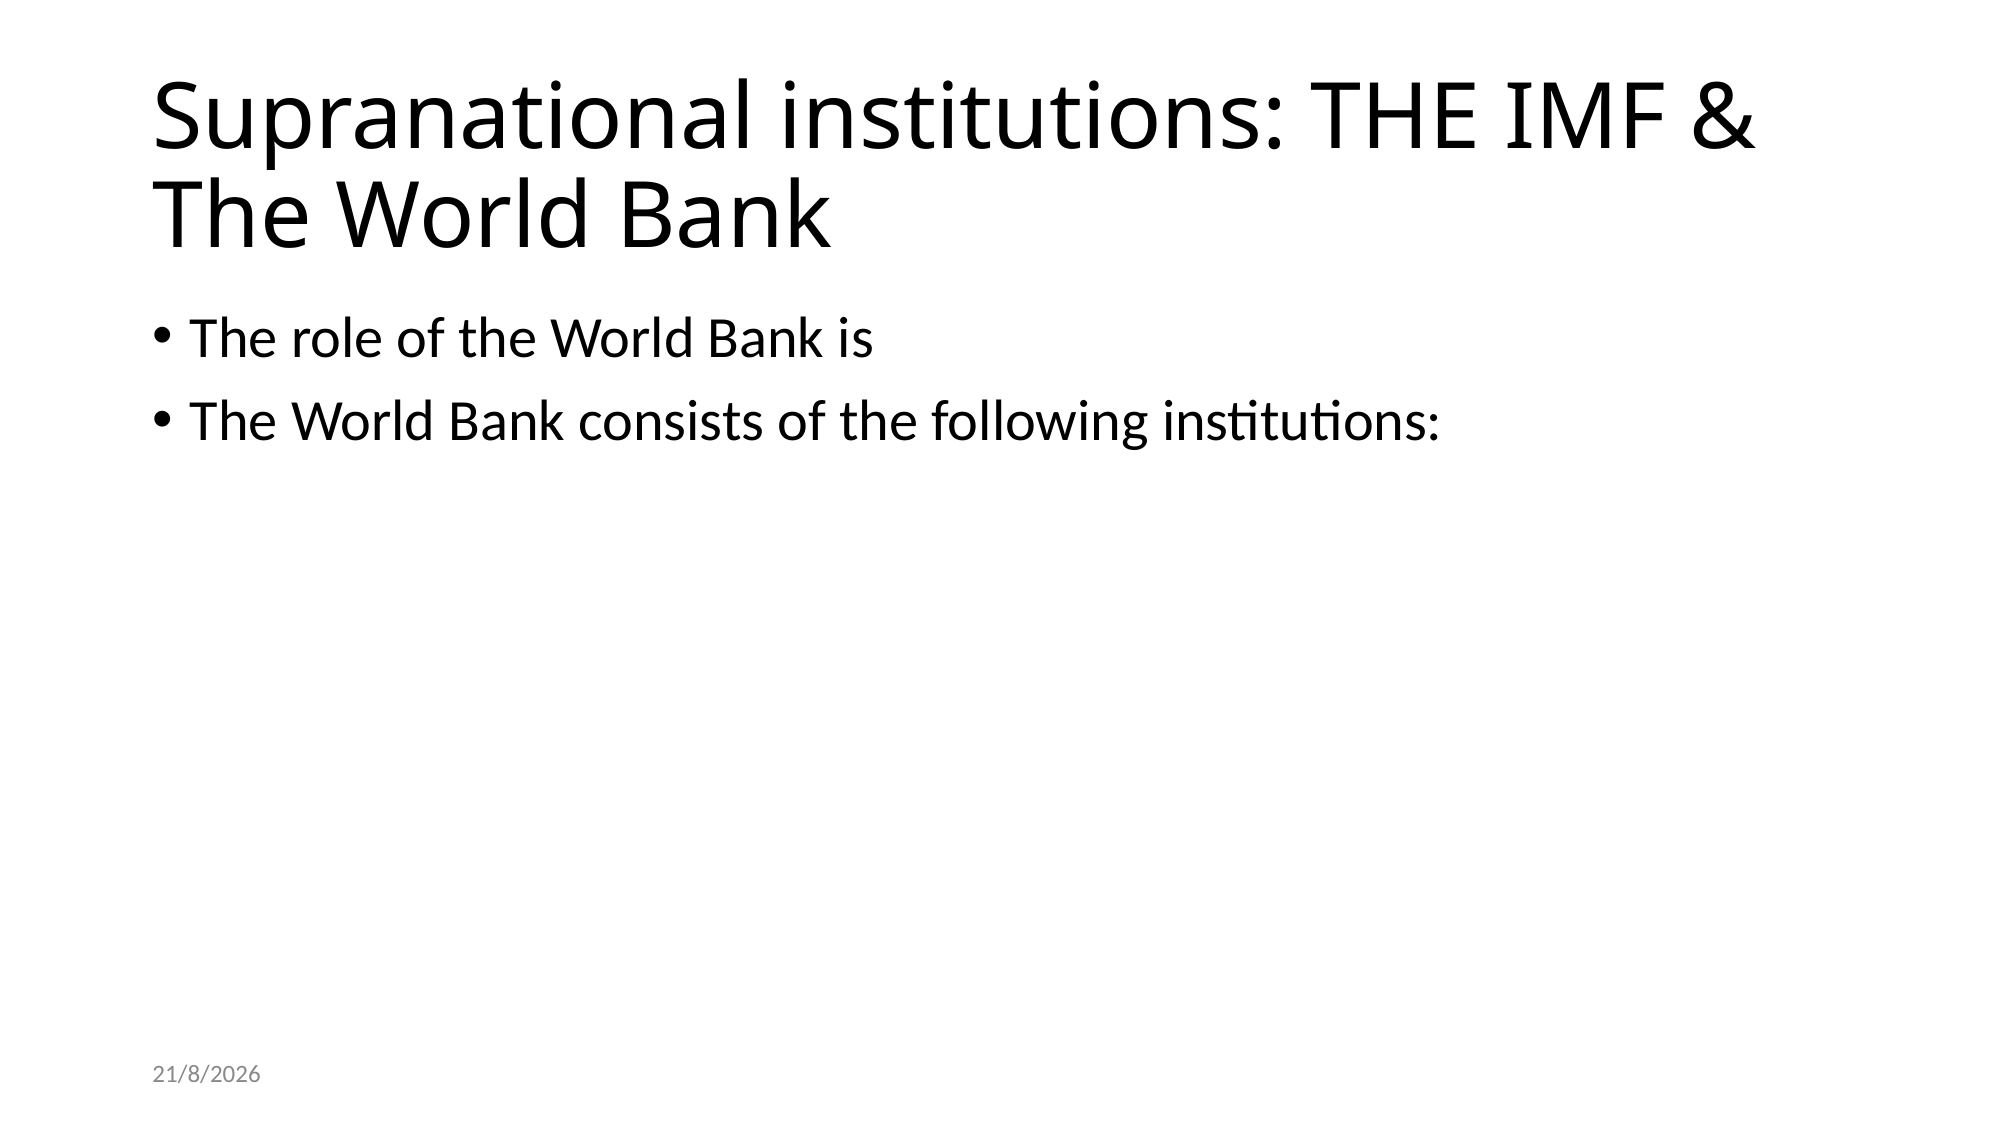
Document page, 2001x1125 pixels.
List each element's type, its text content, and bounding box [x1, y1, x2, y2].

text_box 15/3/2022 [137, 1042, 588, 1103]
list The role of the World Bank is The World Bank consists of the following institutions: [137, 299, 1863, 1014]
title Supranational institutions: THE IMF & The World Bank [137, 59, 1863, 278]
